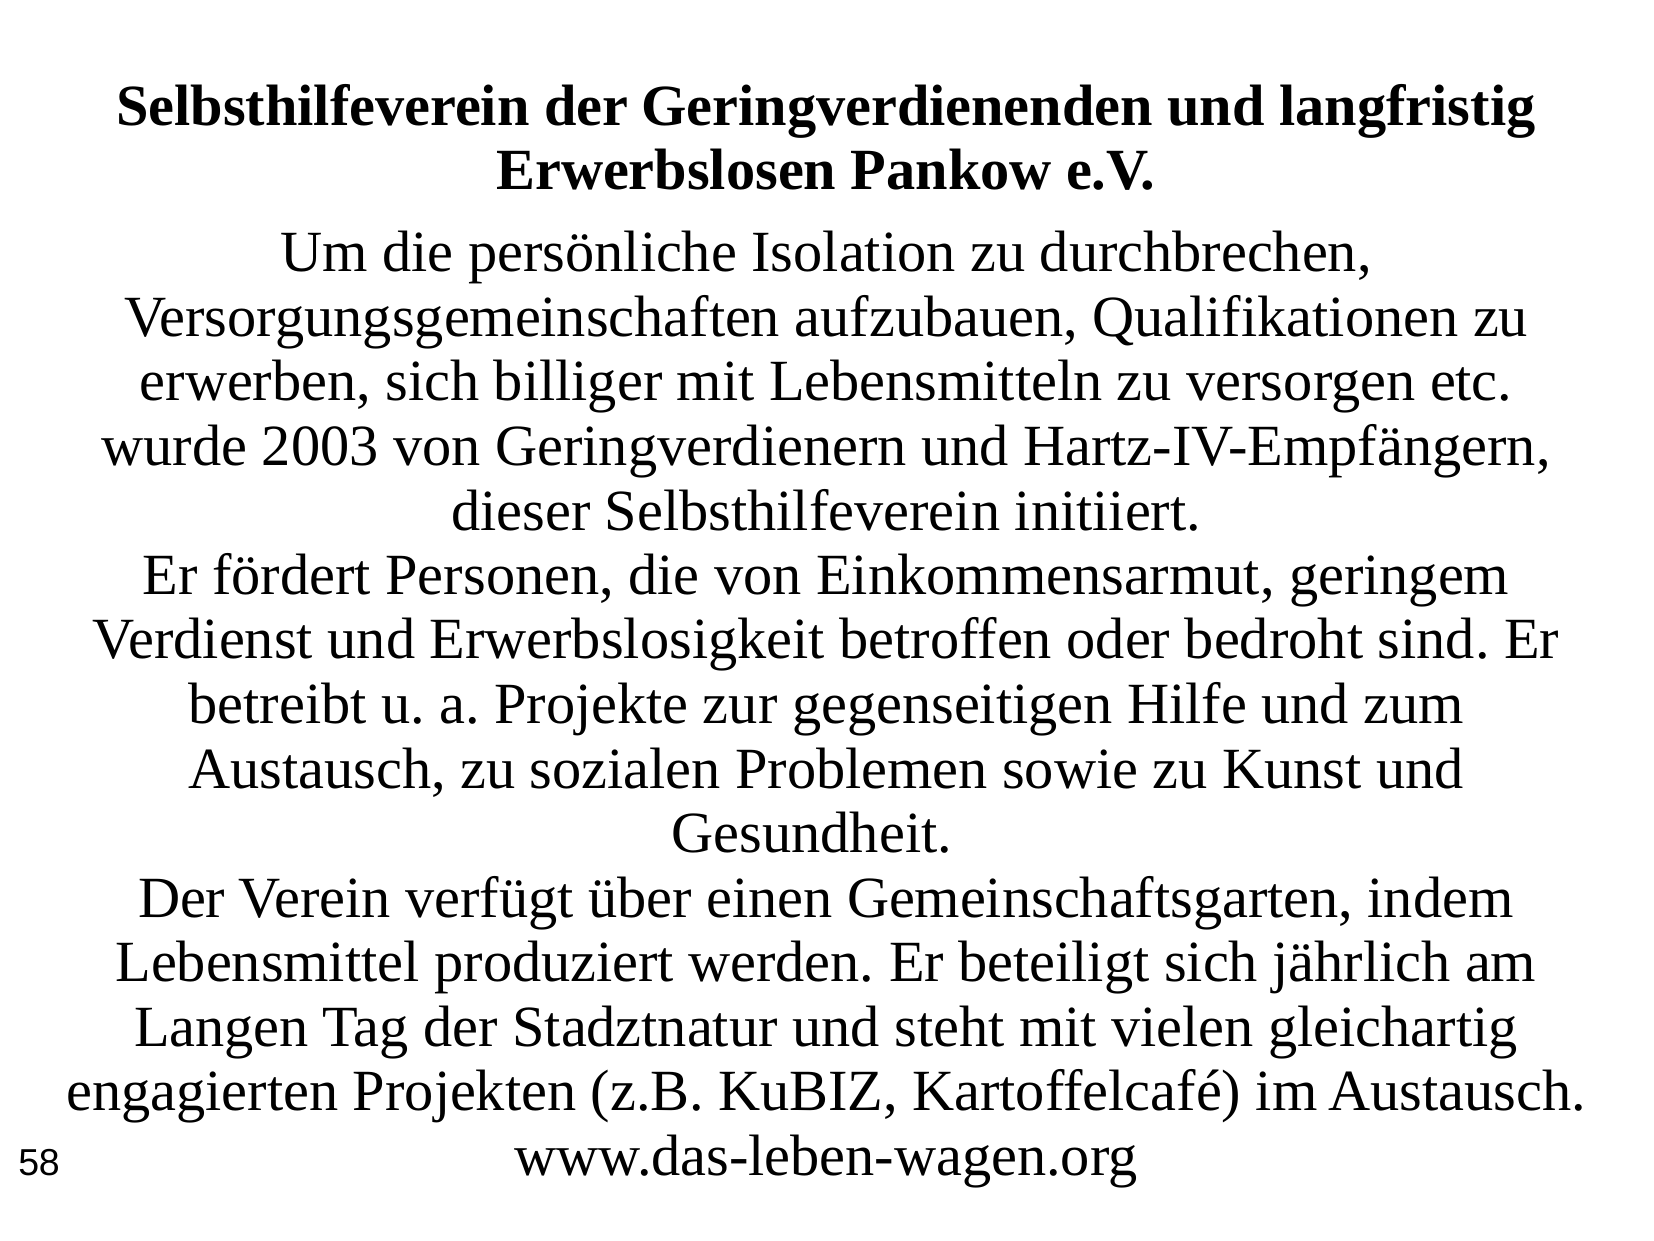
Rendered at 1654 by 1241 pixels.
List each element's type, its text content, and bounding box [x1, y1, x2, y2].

text_box Selbsthilfeverein der Geringverdienenden und langfristig Erwerbslosen Pankow e.V. Um die persönliche Isolation zu durchbrechen, Versorgungsgemeinschaften aufzubauen, Qualifikationen zu erwerben, sich billiger mit Lebensmitteln zu versorgen etc. wurde 2003 von Geringverdienern und Hartz-IV-Empfängern, dieser Selbsthilfeverein initiiert. Er fördert Personen, die von Einkommensarmut, geringem Verdienst und Erwerbslosigkeit betroffen oder bedroht sind. Er betreibt u. a. Projekte zur gegenseitigen Hilfe und zum Austausch, zu sozialen Problemen sowie zu Kunst und Gesundheit. Der Verein verfügt über einen Gemeinschaftsgarten, indem Lebensmittel produziert werden. Er beteiligt sich jährlich am Langen Tag der Stadztnatur und steht mit vielen gleichartig engagierten Projekten (z.B. KuBIZ, Kartoffelcafé) im Austausch. www.das-leben-wagen.org [51, 65, 1602, 1196]
text_box <Nummer> [3, 1133, 221, 1204]
